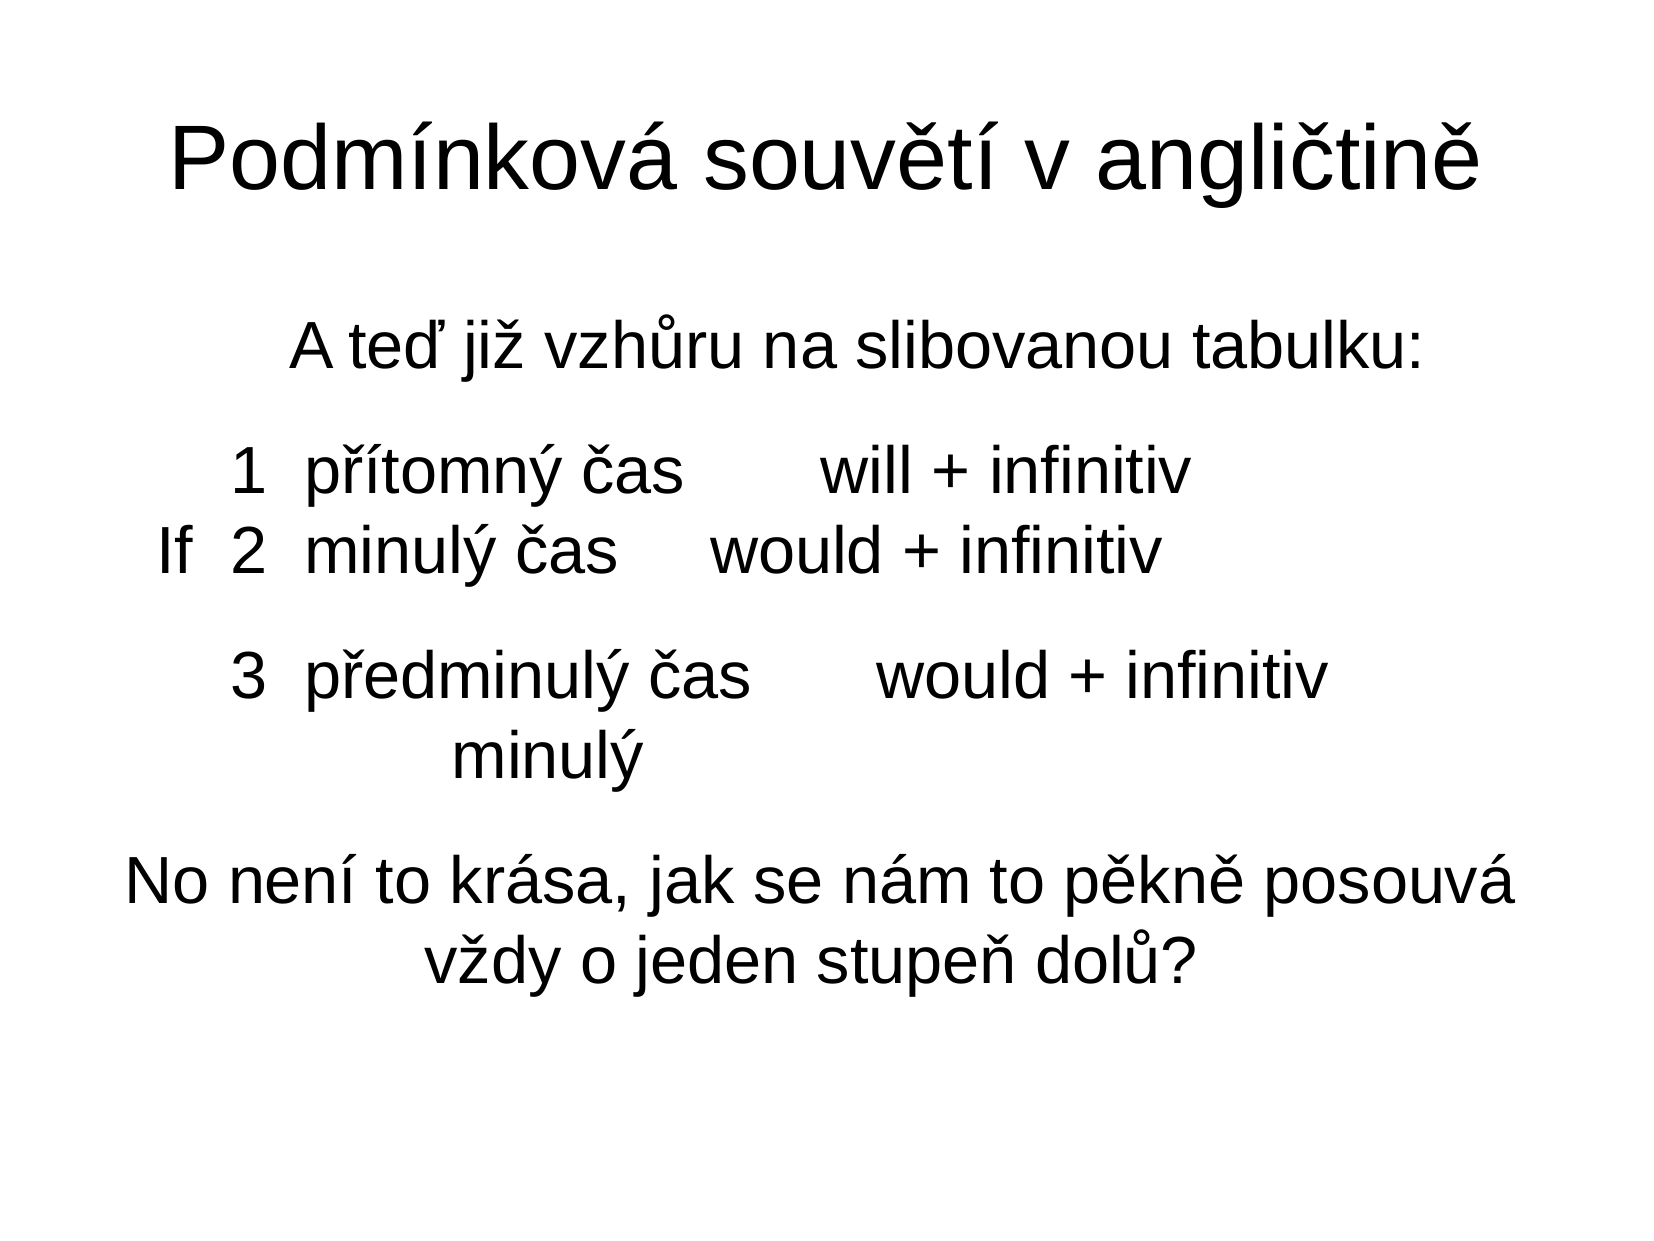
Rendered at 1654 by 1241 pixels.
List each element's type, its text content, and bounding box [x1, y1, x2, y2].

text_box Podmínková souvětí v angličtině [83, 49, 1570, 256]
text_box A teď již vzhůru na slibovanou tabulku: 1 přítomný čas will + infinitiv If 2 minulý čas would + infinitiv 3 předminulý čas would + infinitiv minulý No není to krása, jak se nám to pěkně posouvá vždy o jeden stupeň dolů? [83, 290, 1570, 1009]
